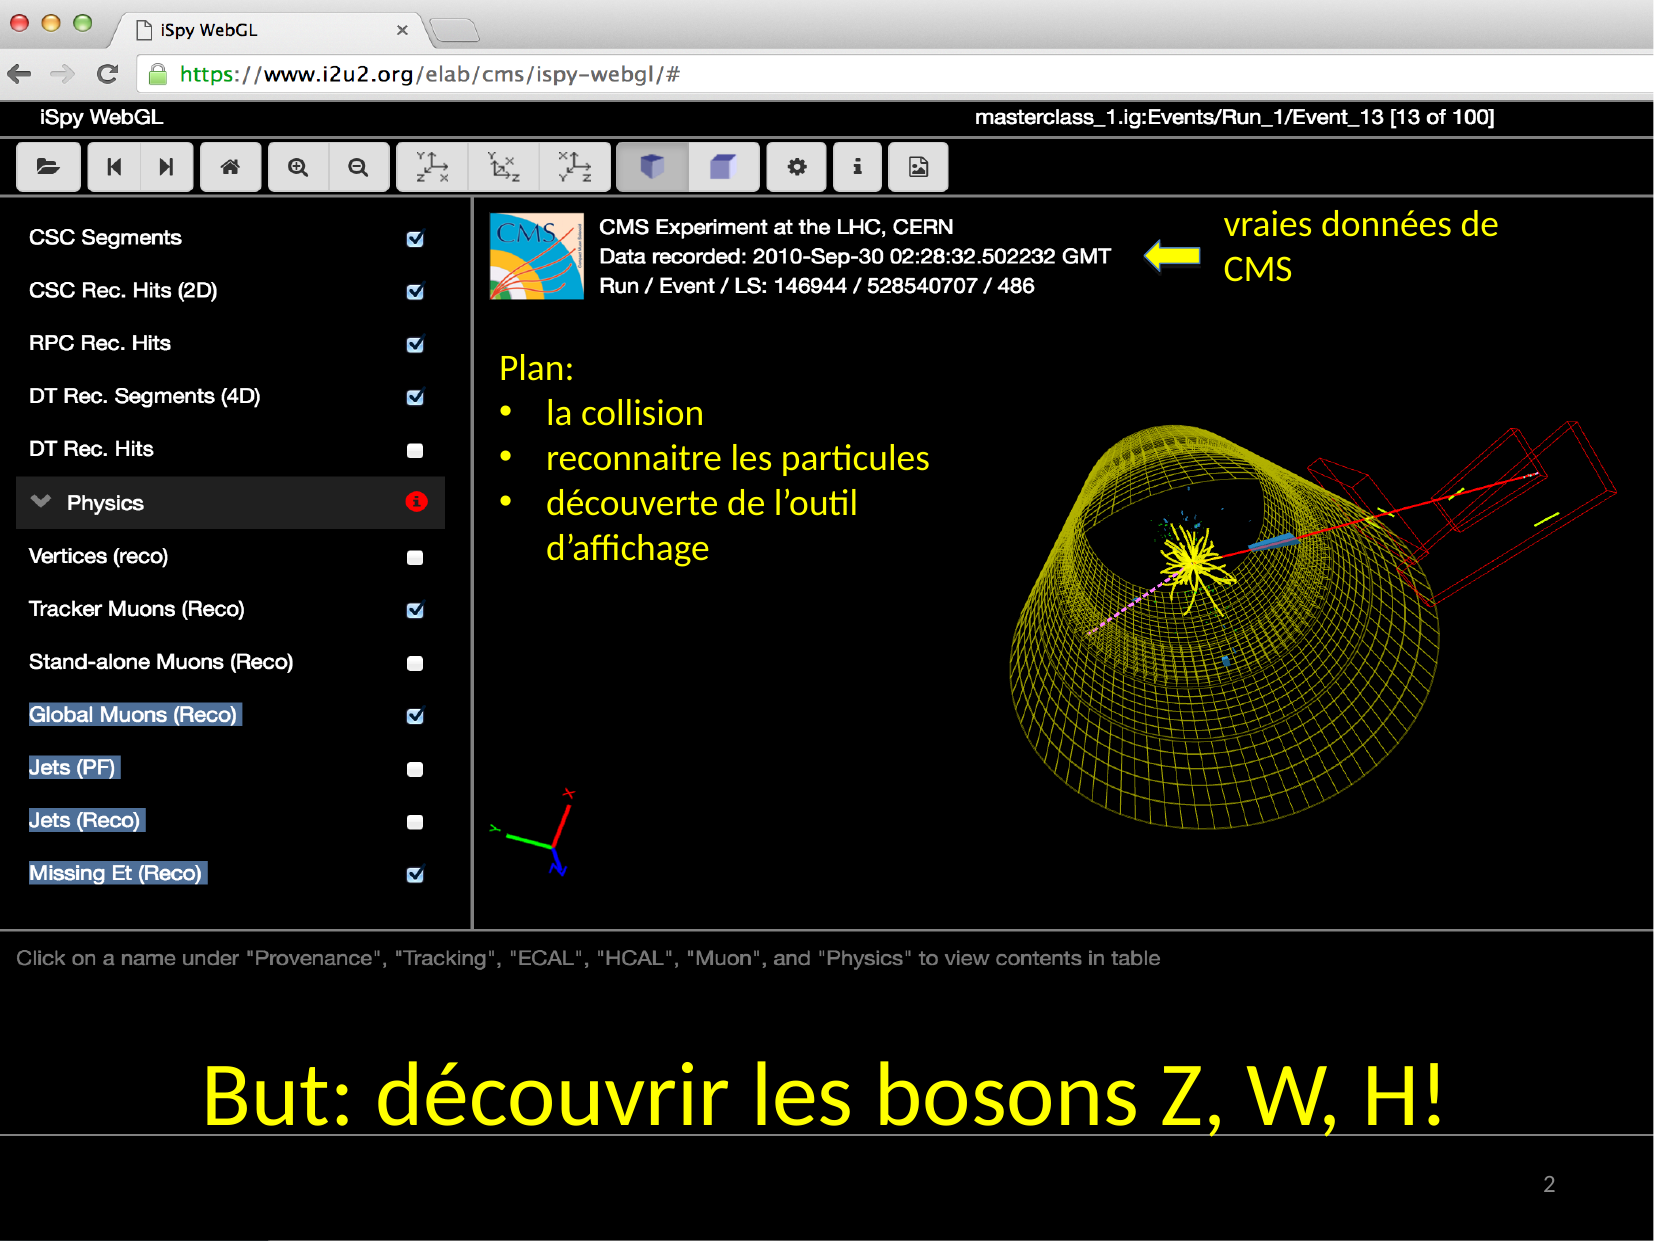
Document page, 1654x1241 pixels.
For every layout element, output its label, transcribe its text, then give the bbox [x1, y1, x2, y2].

text_box Plan: la collision reconnaitre les particules découverte de l’outil d’affichage [484, 336, 1005, 576]
picture [0, 0, 1654, 1241]
text_box vraies données de CMS [1208, 191, 1534, 297]
title But: découvrir les bosons Z, W, H! [82, 984, 1571, 1192]
text_box [1144, 240, 1200, 272]
slide_number <numéro> [1185, 1149, 1571, 1216]
